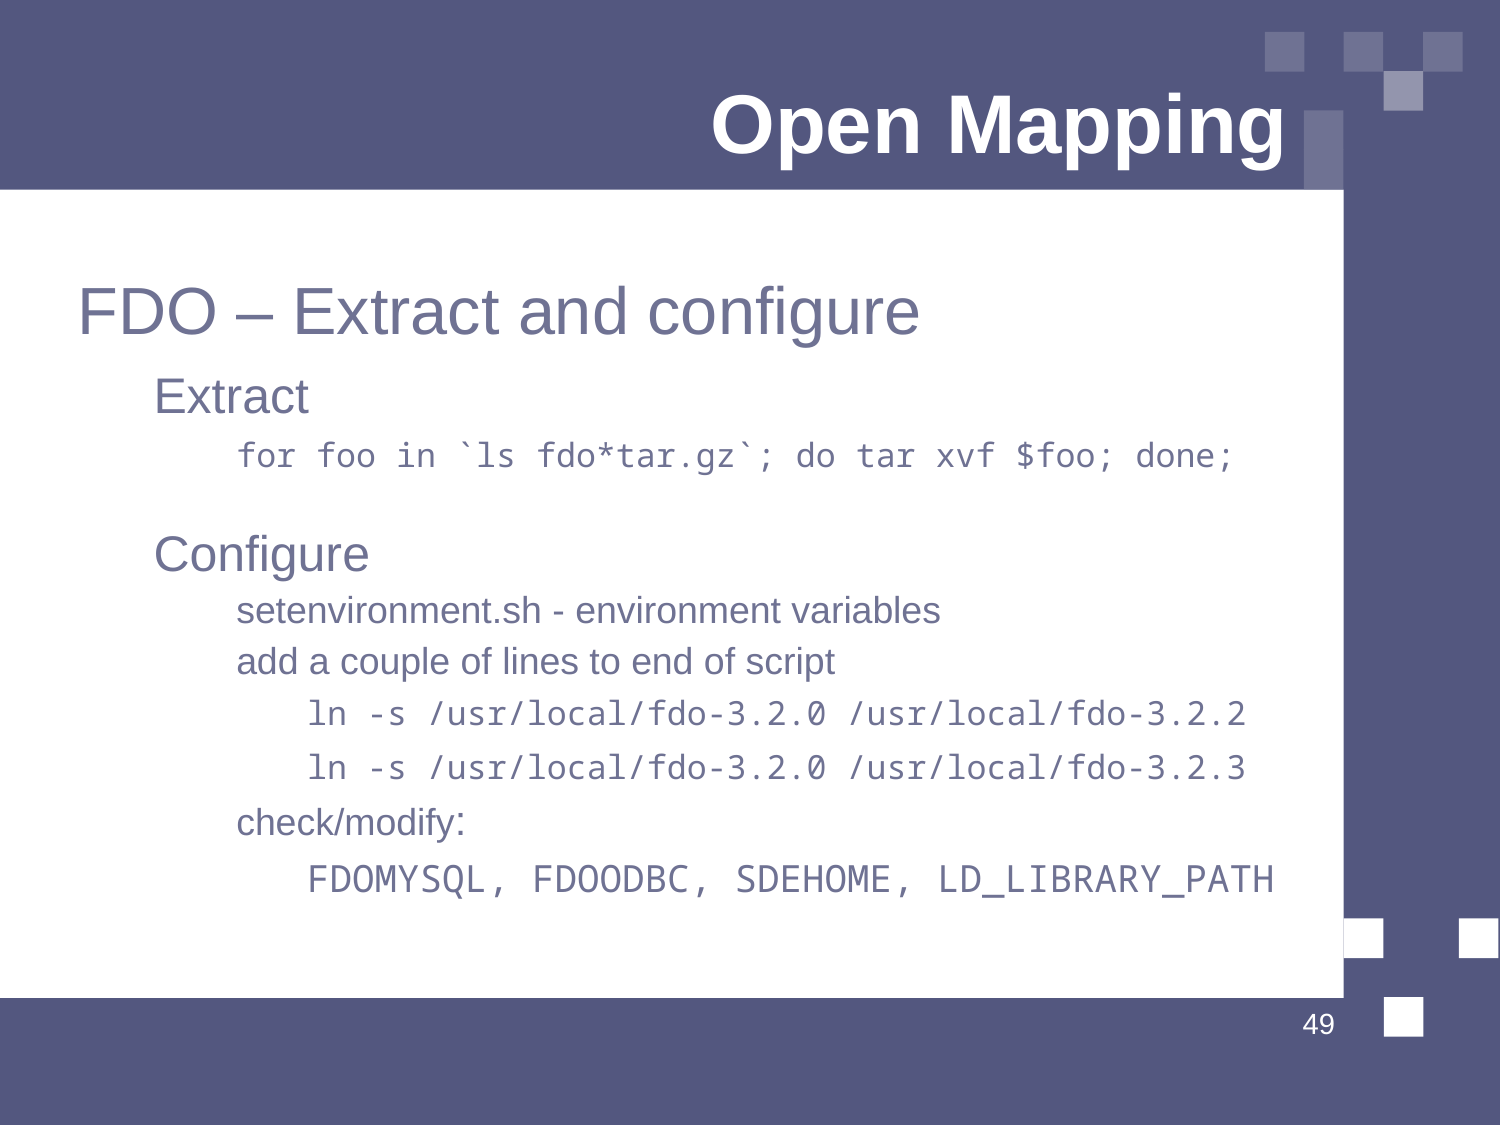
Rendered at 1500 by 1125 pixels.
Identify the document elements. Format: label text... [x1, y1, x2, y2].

list FDO – Extract and configure Extract for foo in `ls fdo*tar.gz`; do tar xvf $foo; done; Configure setenvironment.sh - environment variables add a couple of lines to end of script ln -s /usr/local/fdo-3.2.0 /usr/local/fdo-3.2.2 ln -s /usr/local/fdo-3.2.0 /usr/local/fdo-3.2.3 check/modify: FDOMYSQL, FDOODBC, SDEHOME, LD_LIBRARY_PATH [59, 236, 1289, 931]
title Open Mapping [58, 74, 1288, 176]
